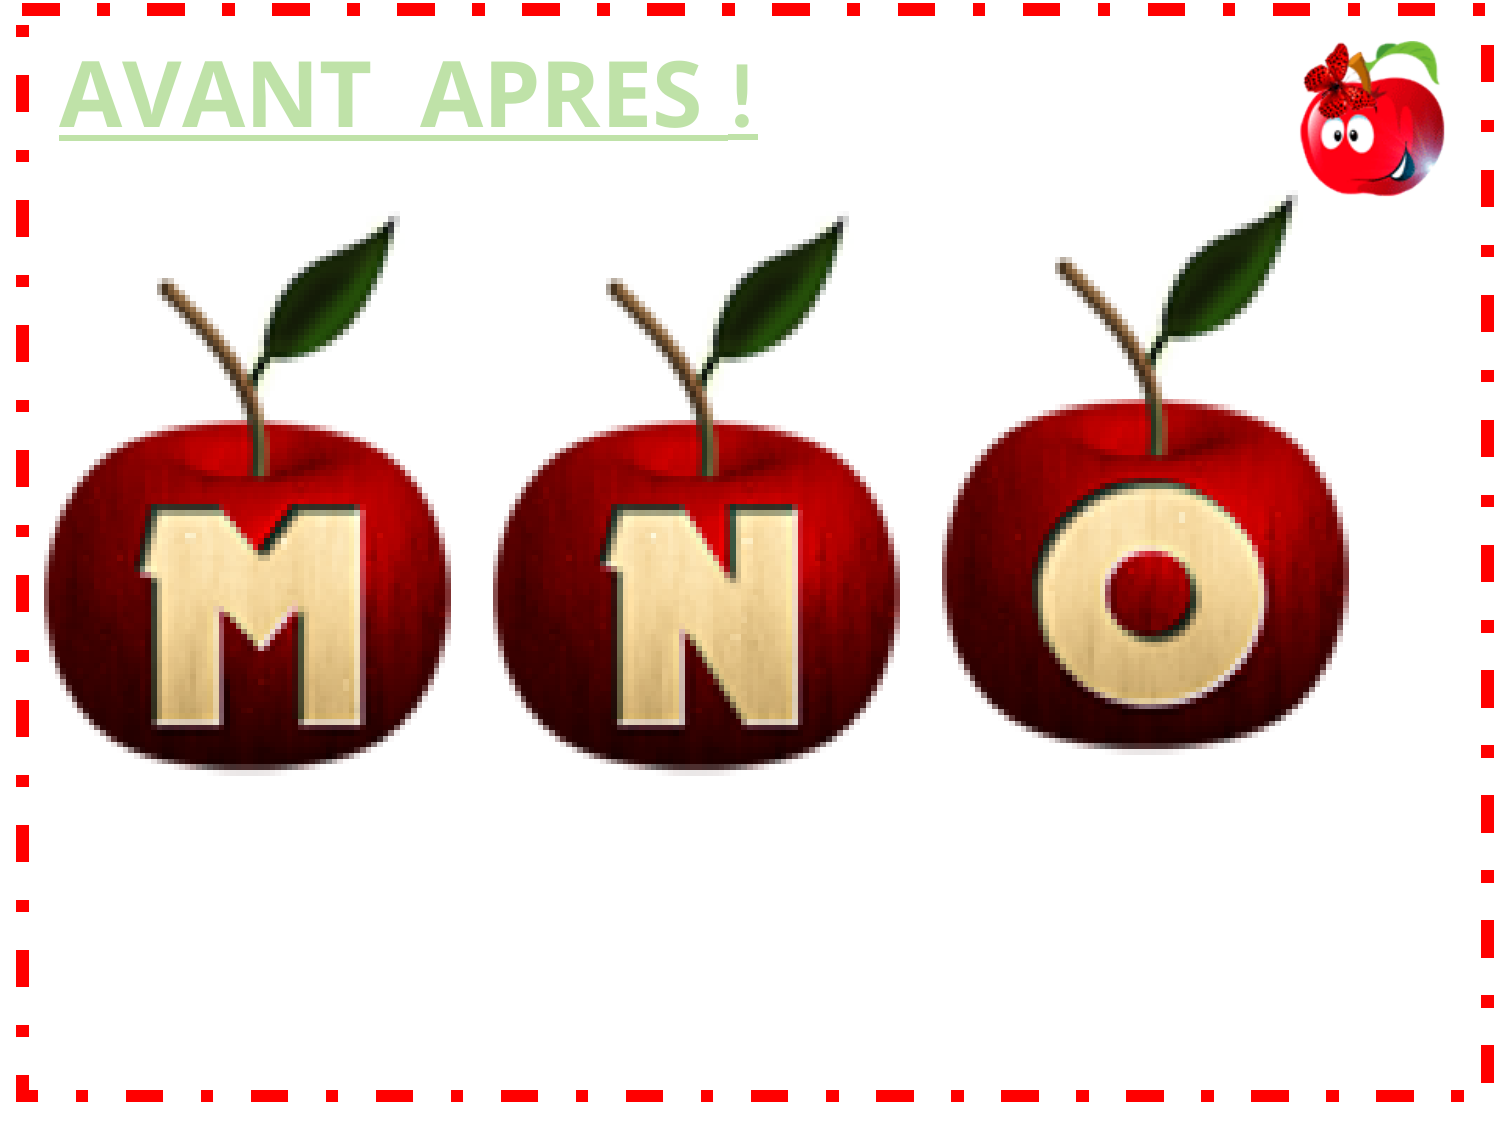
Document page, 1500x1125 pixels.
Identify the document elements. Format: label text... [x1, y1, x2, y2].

picture [493, 211, 900, 776]
picture [942, 41, 1451, 755]
picture [44, 211, 451, 776]
text_box AVANT APRES ! [44, 29, 773, 154]
